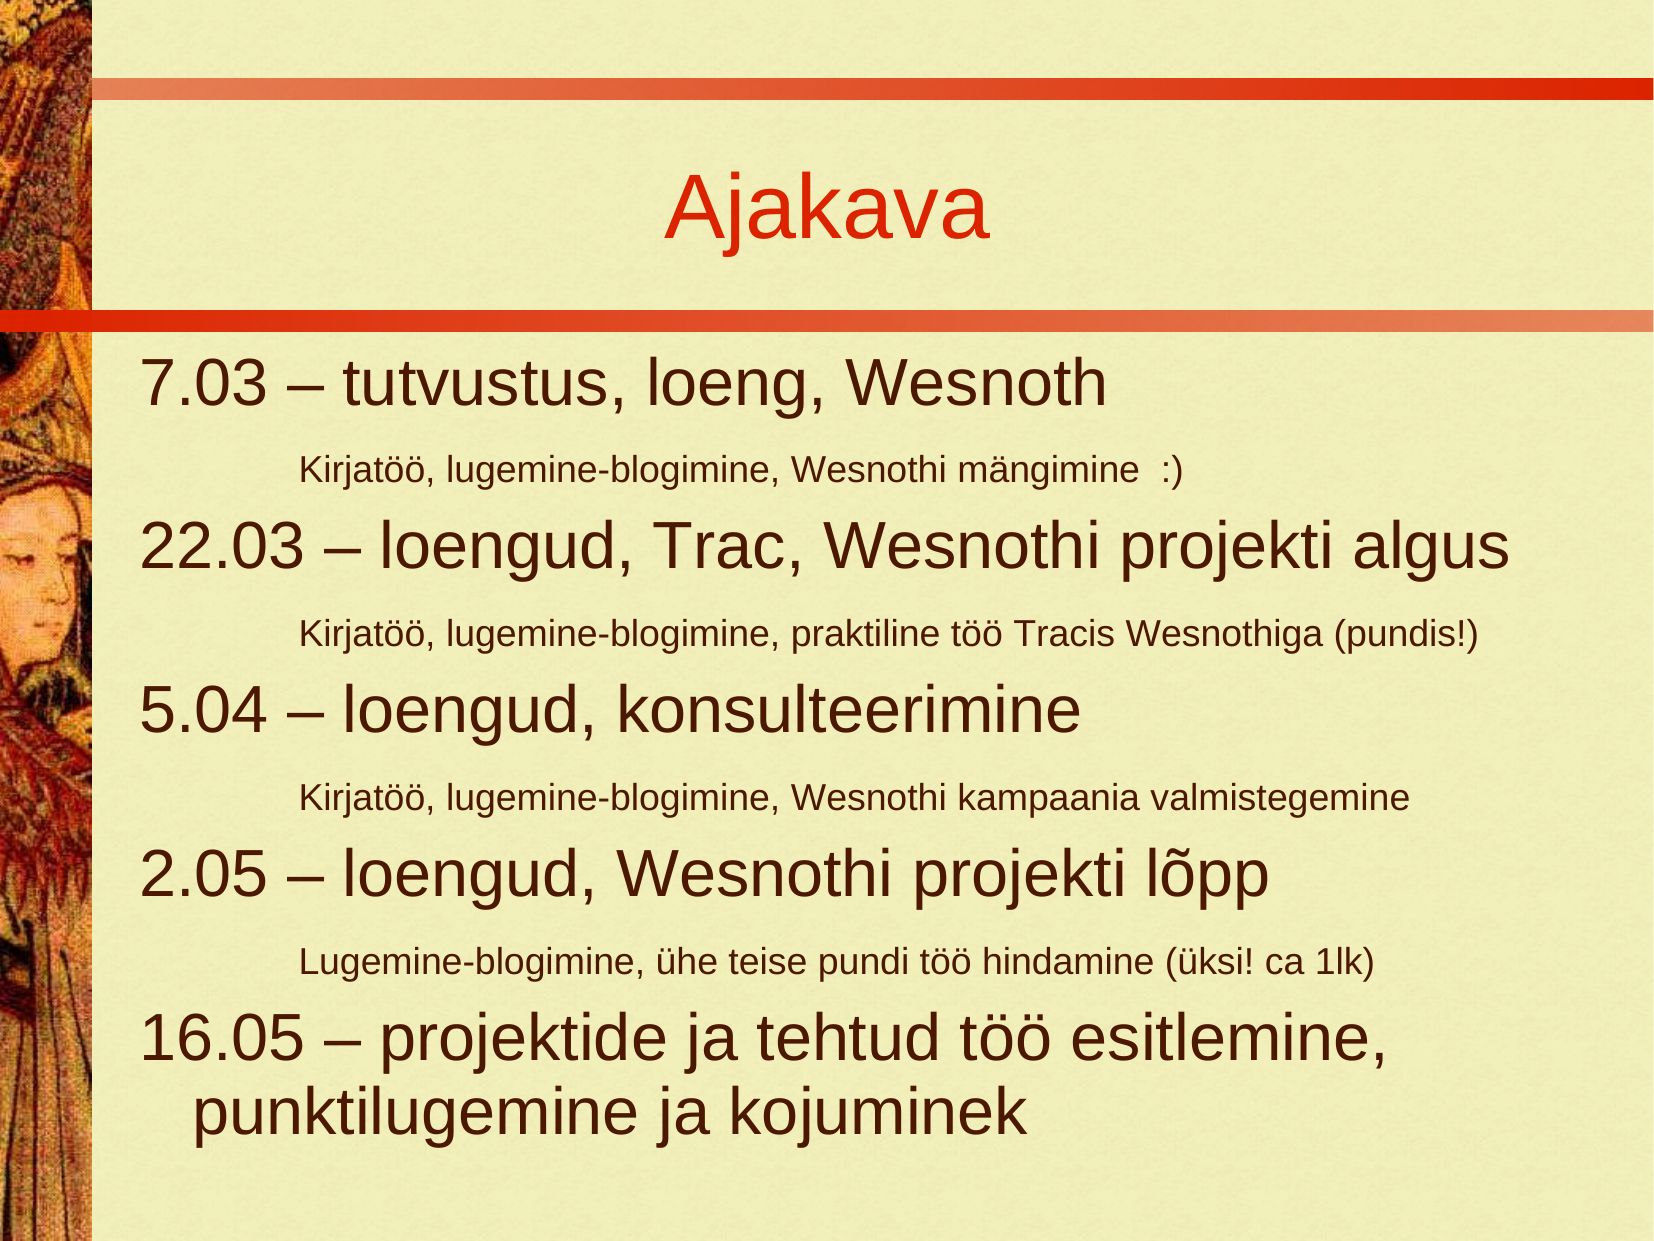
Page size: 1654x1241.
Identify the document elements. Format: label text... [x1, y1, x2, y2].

title Ajakava [121, 102, 1534, 311]
picture [0, 332, 1654, 1241]
list 7.03 – tutvustus, loeng, Wesnoth Kirjatöö, lugemine-blogimine, Wesnothi mängimine :) 22.03 – loengud, Trac, Wesnothi projekti algus Kirjatöö, lugemine-blogimine, praktiline töö Tracis Wesnothiga (pundis!) 5.04 – loengud, konsulteerimine Kirjatöö, lugemine-blogimine, Wesnothi kampaania valmistegemine 2.05 – loengud, Wesnothi projekti lõpp Lugemine-blogimine, ühe teise pundi töö hindamine (üksi! ca 1lk) 16.05 – projektide ja tehtud töö esitlemine, punktilugemine ja kojuminek [121, 344, 1534, 1225]
picture [0, 0, 1654, 310]
